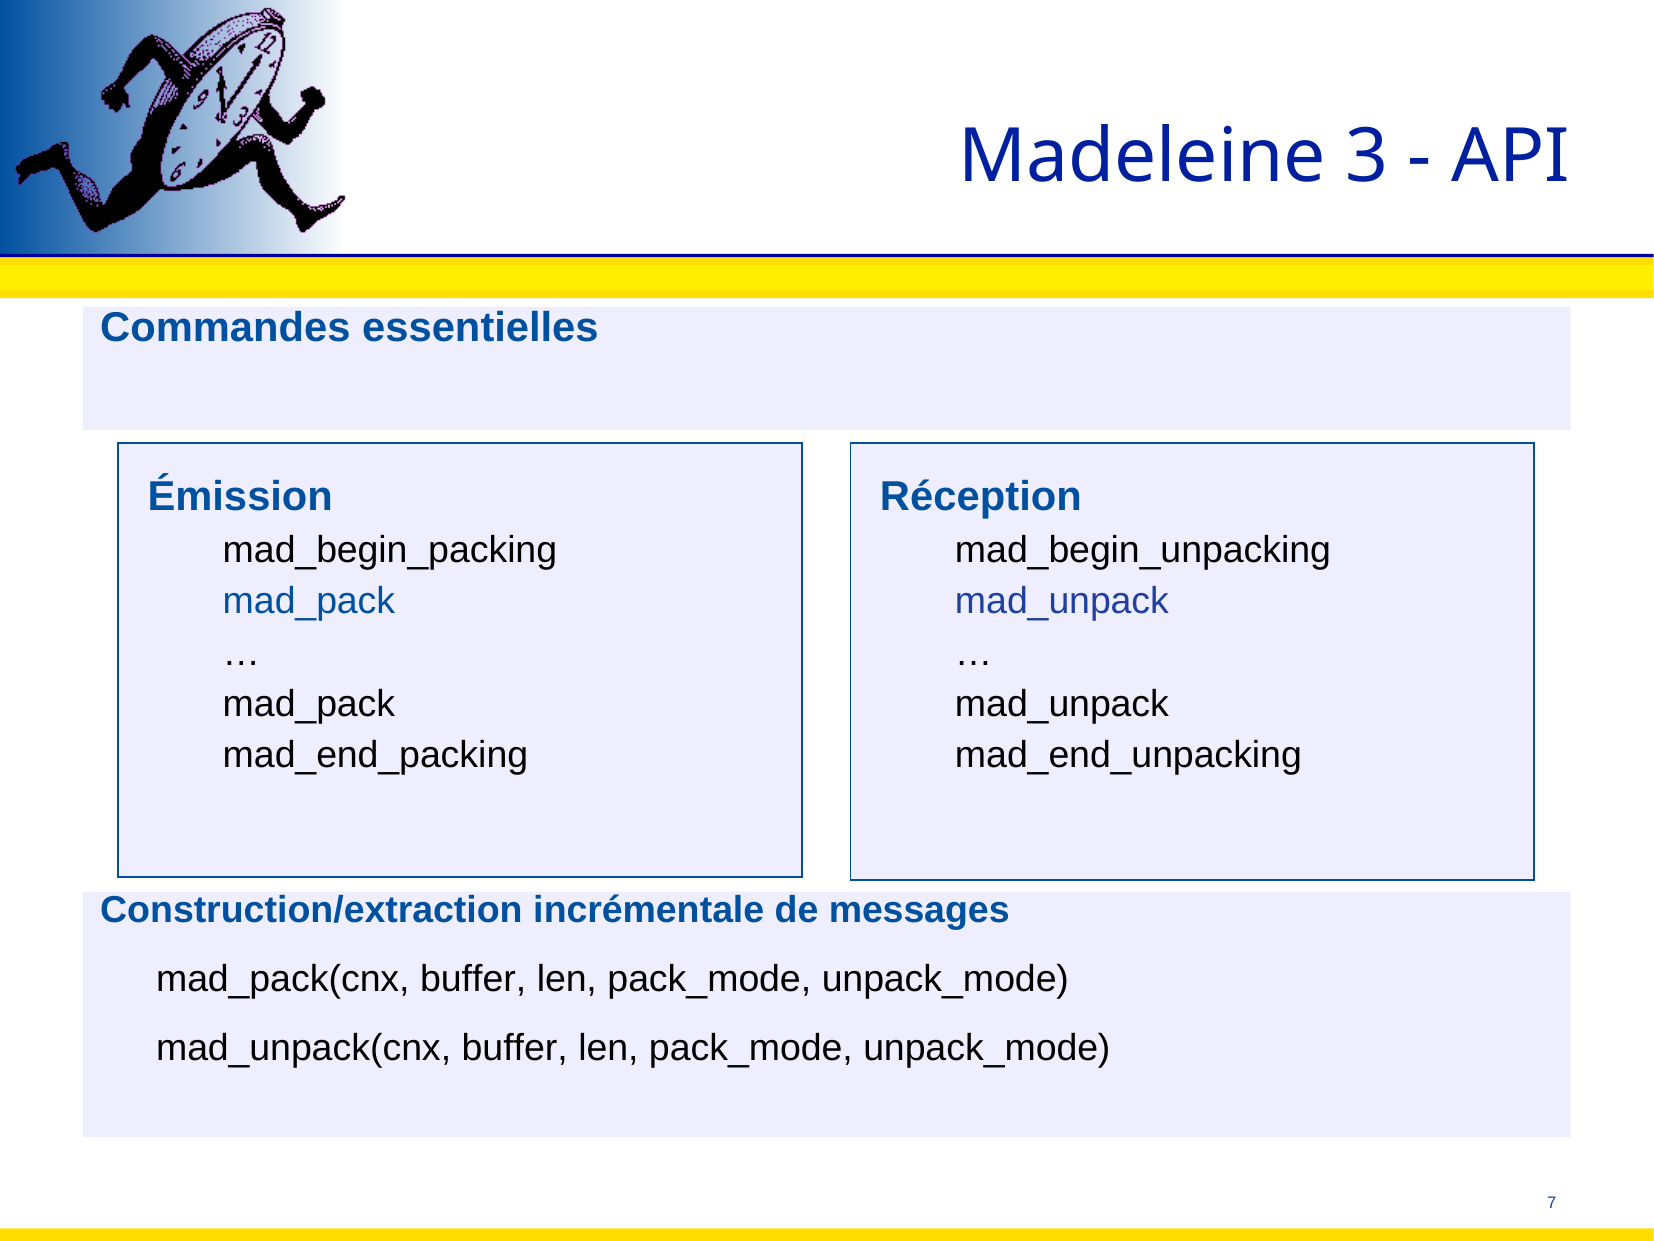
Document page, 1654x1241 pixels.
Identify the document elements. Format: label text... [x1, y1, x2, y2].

text_box Construction/extraction incrémentale de messages mad_pack(cnx, buffer, len, pack_mode, unpack_mode) mad_unpack(cnx, buffer, len, pack_mode, unpack_mode) [82, 891, 1571, 1137]
picture [14, 0, 353, 245]
text_box Émission mad_begin_packing mad_pack … mad_pack mad_end_packing [118, 442, 802, 877]
text_box Réception mad_begin_unpacking mad_unpack … mad_unpack mad_end_unpacking [850, 442, 1535, 880]
title Madeleine 3 - API [372, 49, 1571, 257]
list Commandes essentielles [82, 306, 1571, 430]
